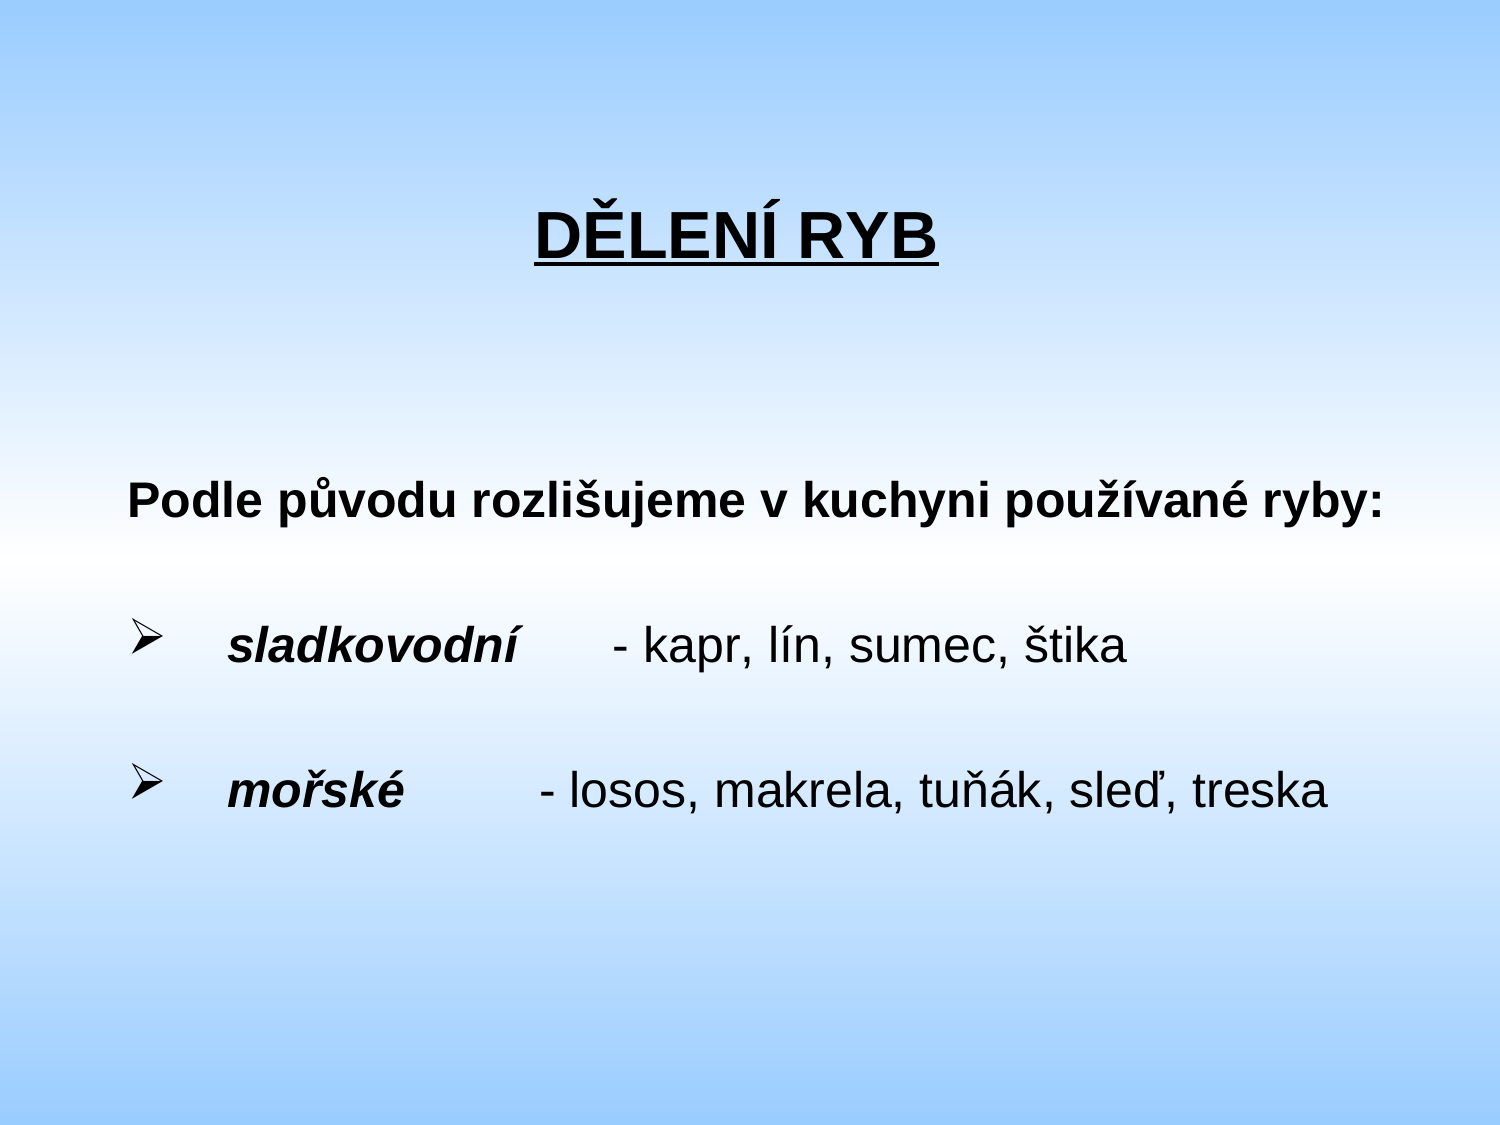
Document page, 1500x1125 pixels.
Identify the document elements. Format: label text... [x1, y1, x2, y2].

list Podle původu rozlišujeme v kuchyni používané ryby: sladkovodní - kapr, lín, sumec, štika mořské - losos, makrela, tuňák, sleď, treska [112, 387, 1413, 1005]
title DĚLENÍ RYB [74, 137, 1375, 313]
